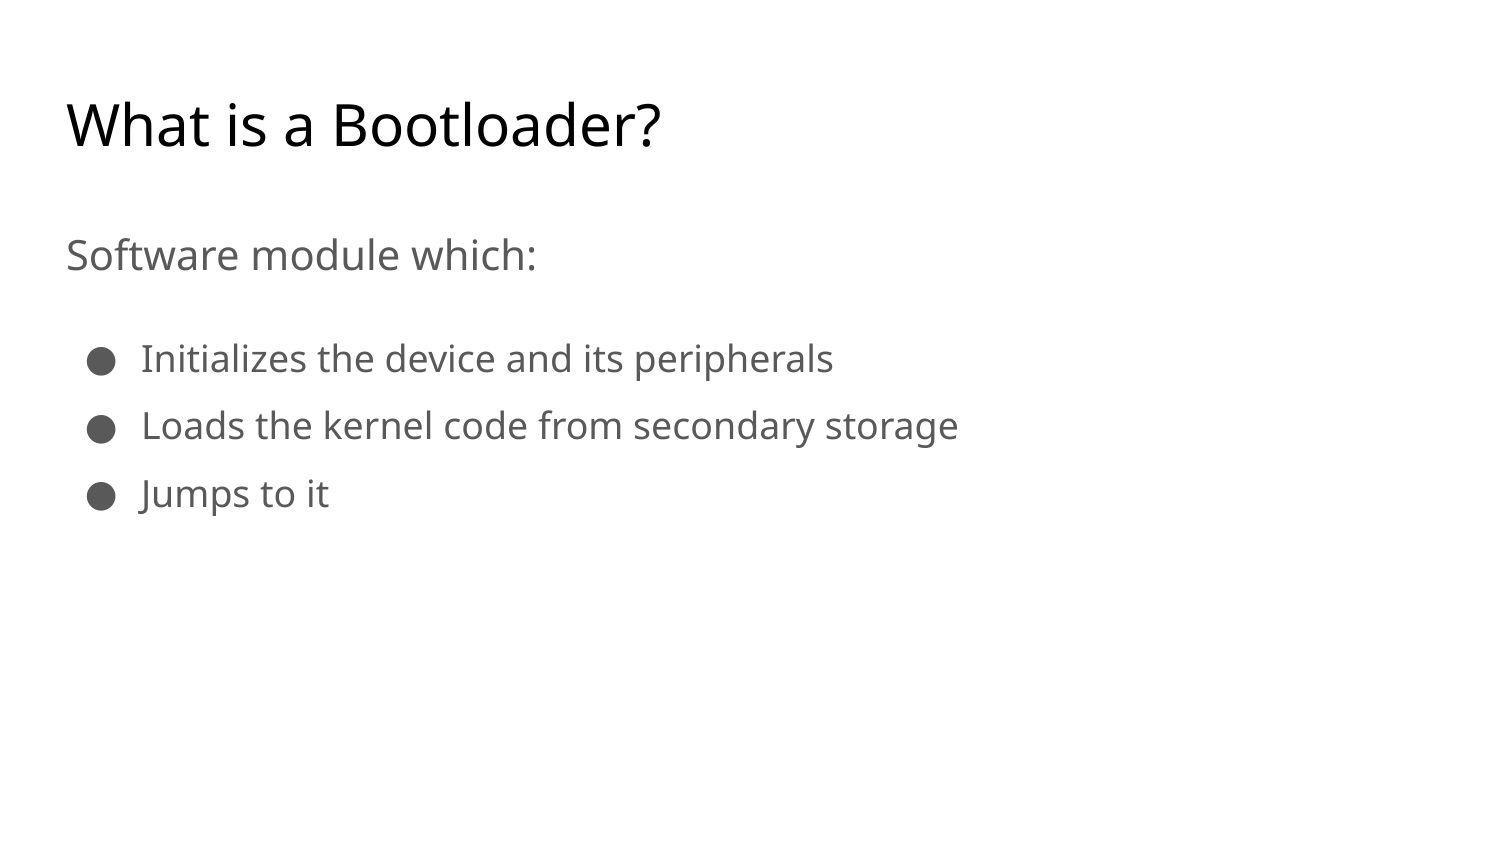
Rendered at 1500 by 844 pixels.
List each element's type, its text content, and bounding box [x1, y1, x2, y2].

title What is a Bootloader? [51, 72, 1449, 167]
list Software module which: Initializes the device and its peripherals Loads the kernel code from secondary storage Jumps to it [51, 189, 1449, 750]
